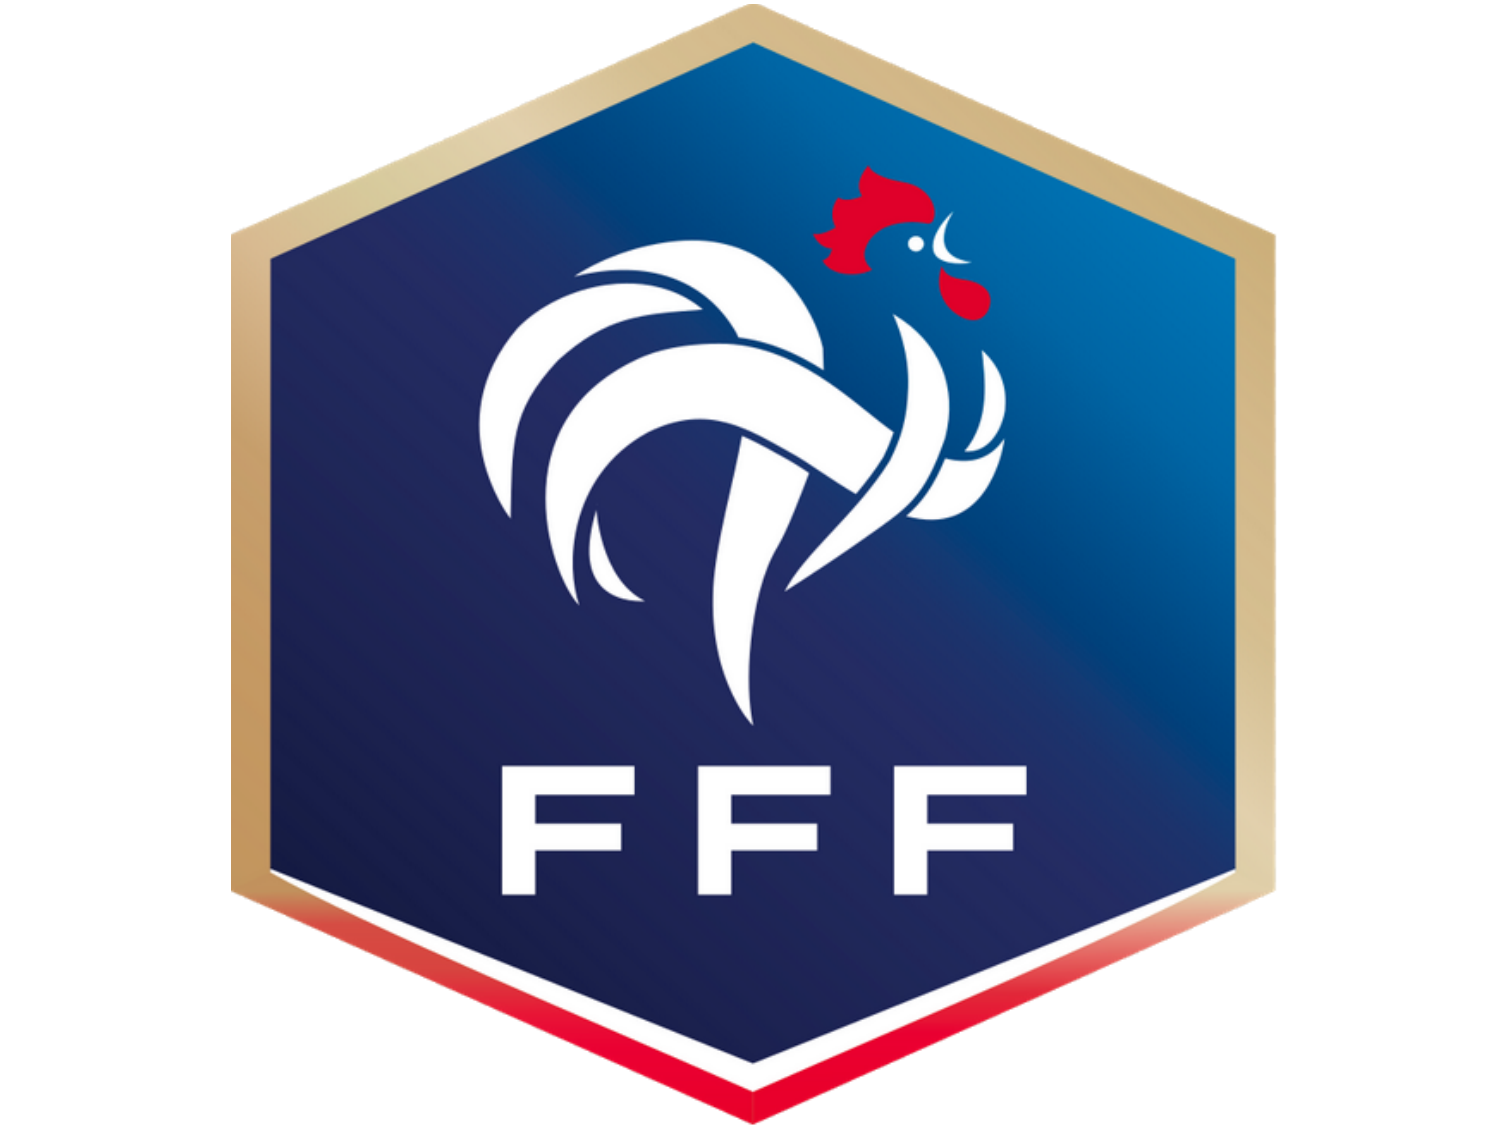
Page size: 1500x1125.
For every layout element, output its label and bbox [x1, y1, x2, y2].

picture [231, 4, 1278, 1125]
